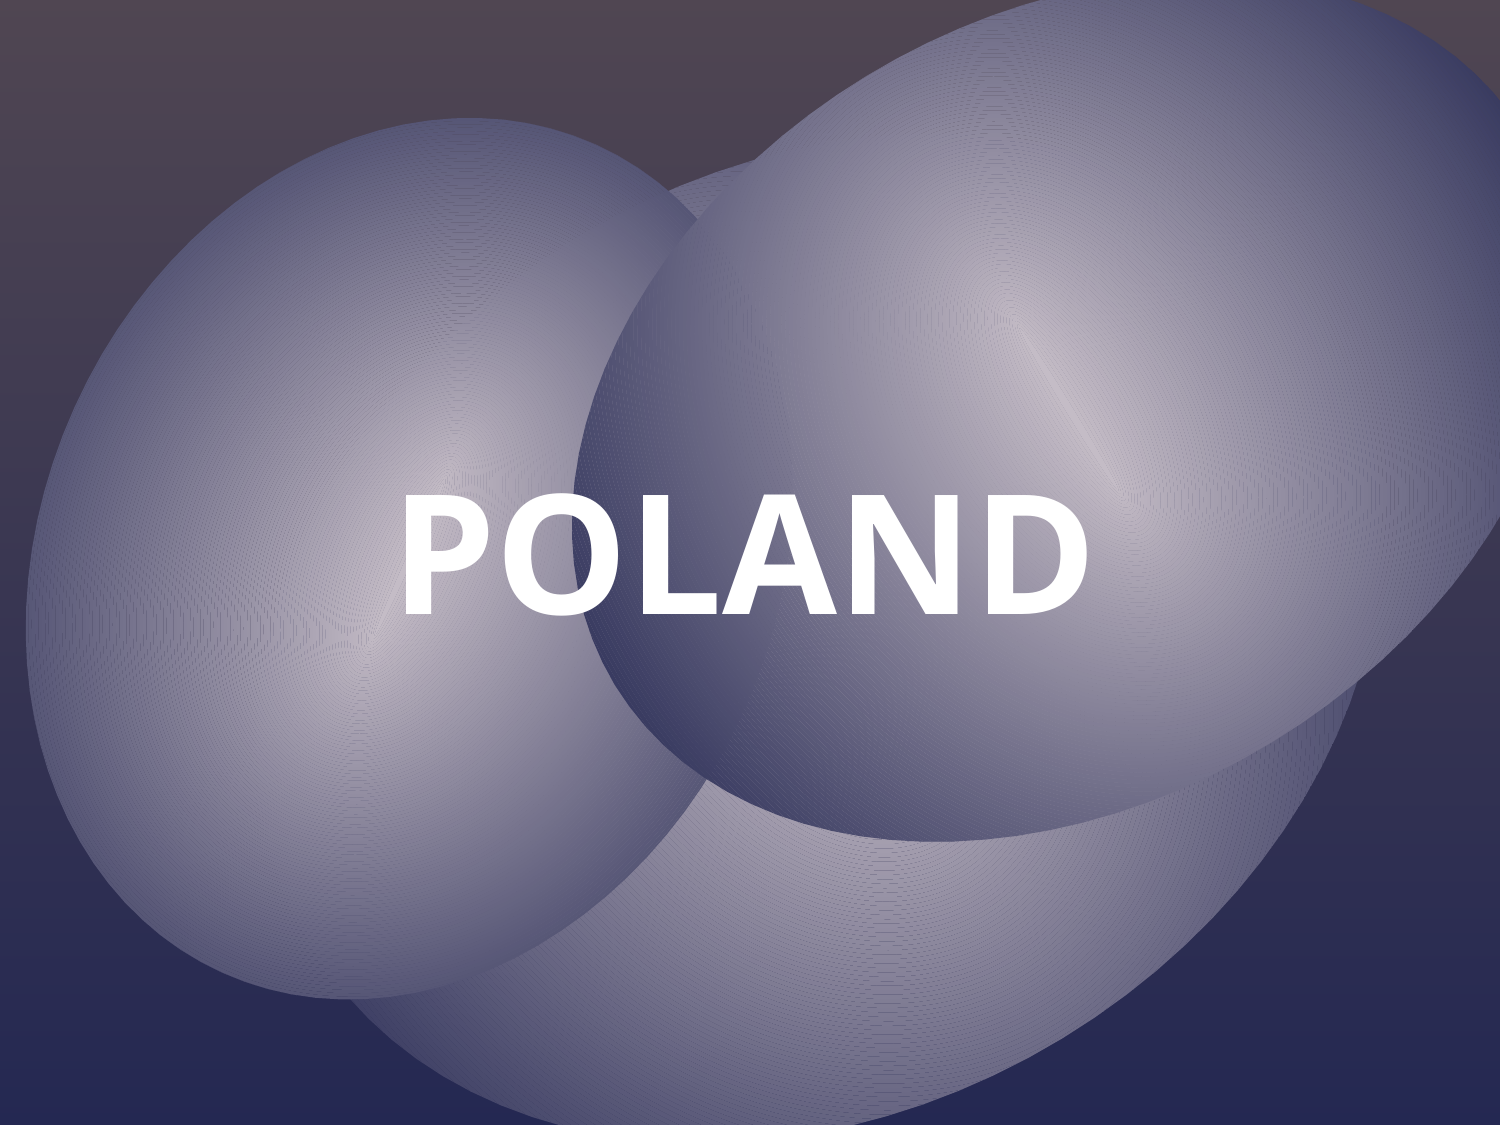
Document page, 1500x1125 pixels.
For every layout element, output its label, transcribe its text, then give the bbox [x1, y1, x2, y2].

title POLAND [301, 432, 1188, 583]
